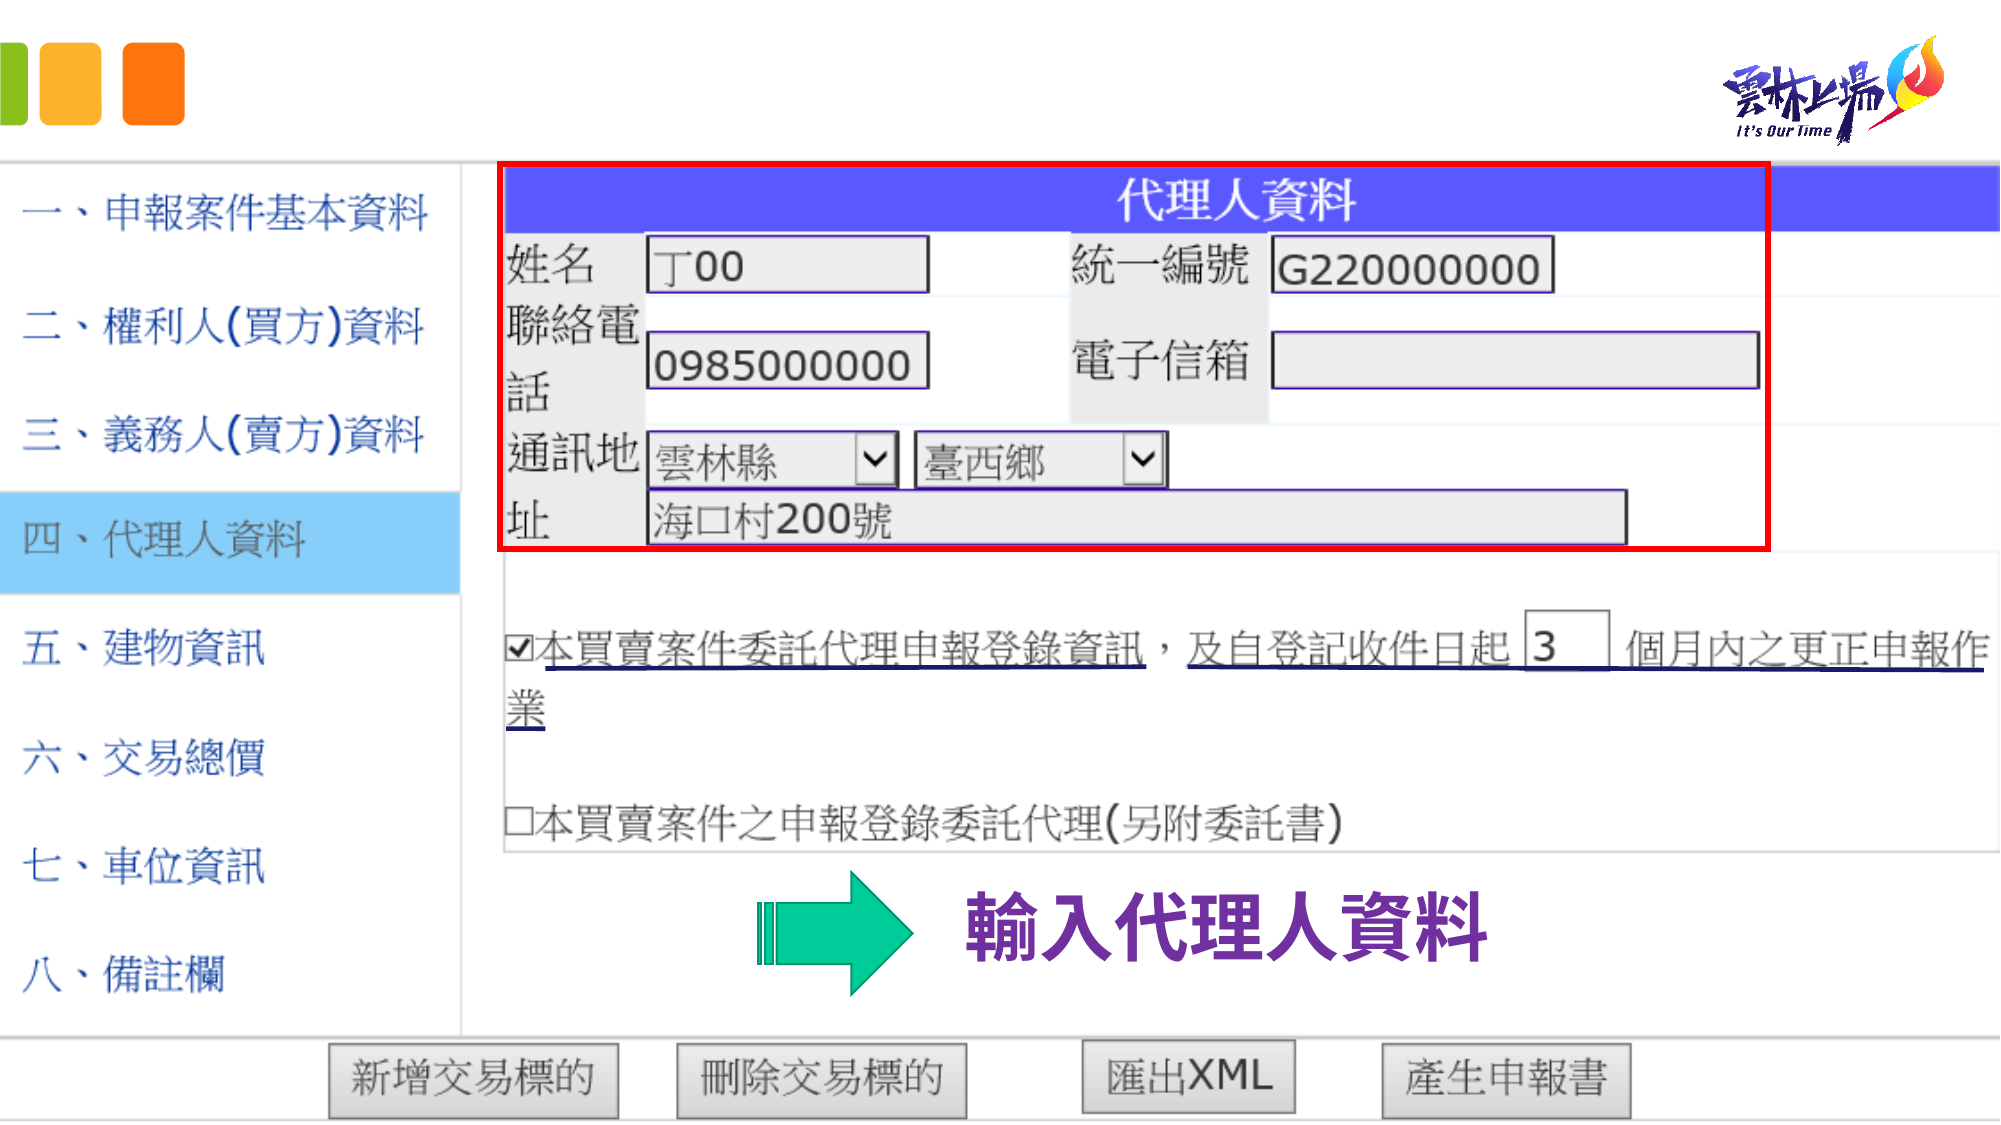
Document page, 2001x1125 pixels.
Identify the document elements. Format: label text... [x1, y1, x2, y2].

list 輸入代理人資料 [944, 870, 1540, 995]
picture [0, 159, 2000, 1125]
picture [1720, 29, 1946, 152]
